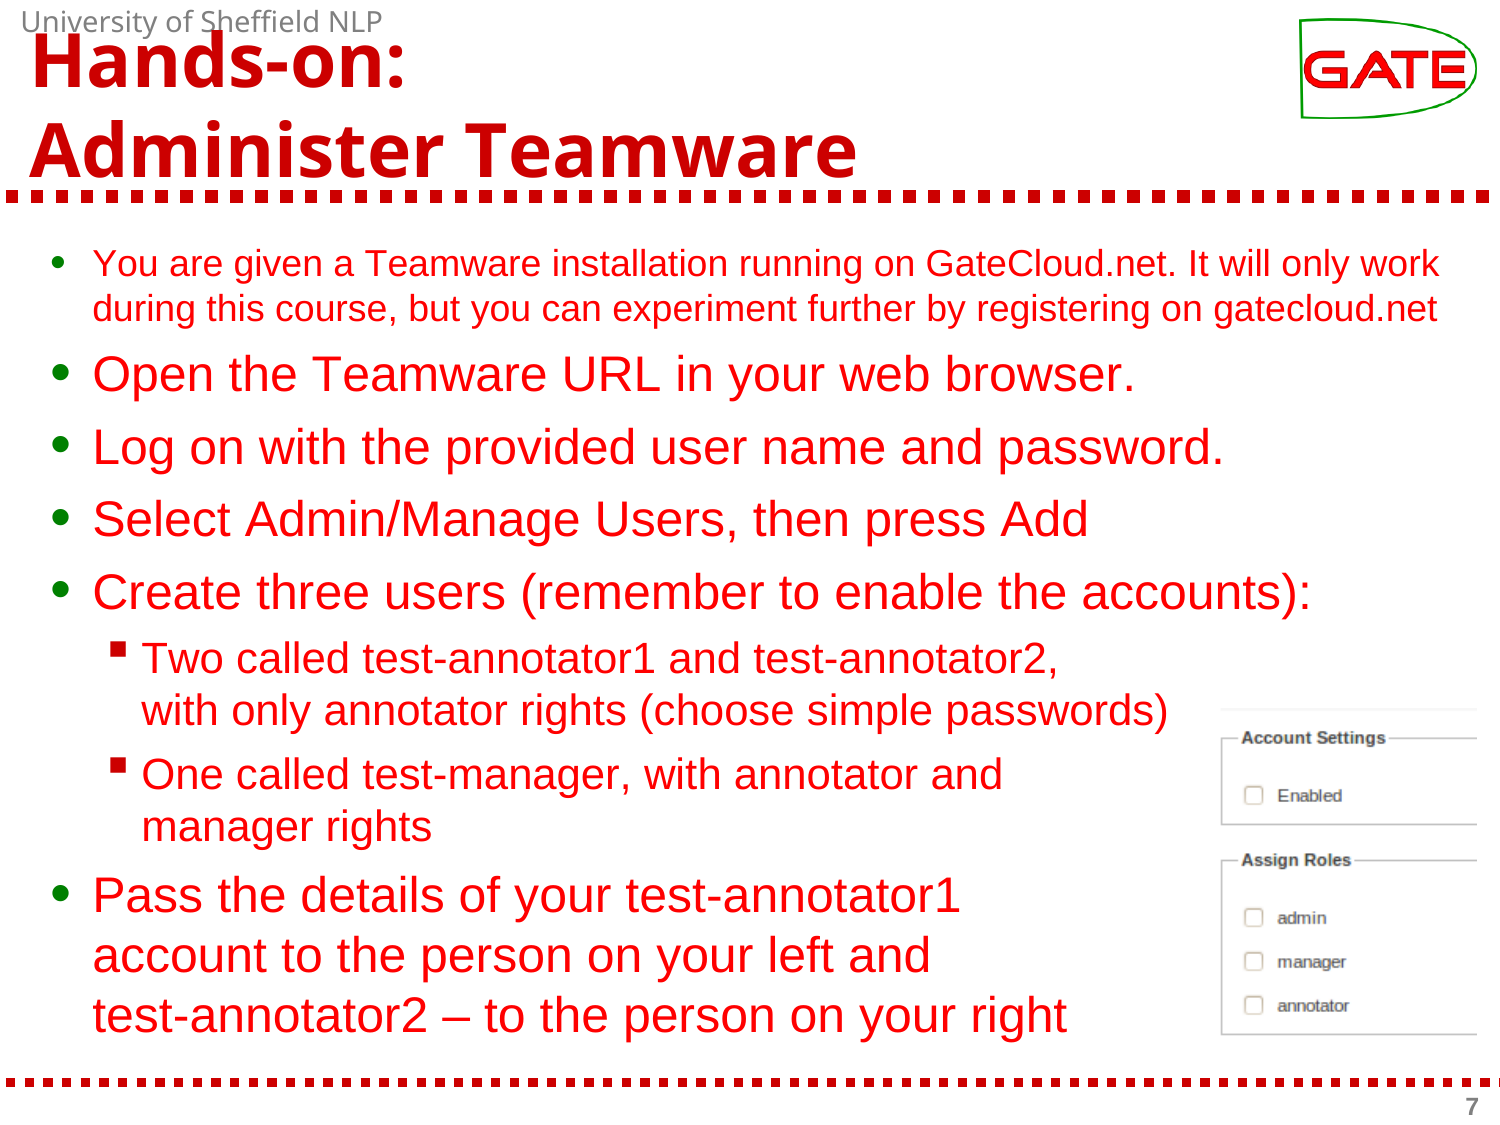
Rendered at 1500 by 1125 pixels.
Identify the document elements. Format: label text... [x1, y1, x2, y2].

picture [1207, 708, 1477, 1048]
list You are given a Teamware installation running on GateCloud.net. It will only work during this course, but you can experiment further by registering on gatecloud.net Open the Teamware URL in your web browser. Log on with the provided user name and password. Select Admin/Manage Users, then press Add Create three users (remember to enable the accounts): Two called test-annotator1 and test-annotator2, with only annotator rights (choose simple passwords) One called test-manager, with annotator and manager rights Pass the details of your test-annotator1 account to the person on your left and test-annotator2 – to the person on your right [35, 231, 1465, 1059]
title Hands-on: Administer Teamware [14, 5, 1173, 201]
picture [1299, 18, 1477, 119]
text_box <number> [1144, 1082, 1495, 1125]
